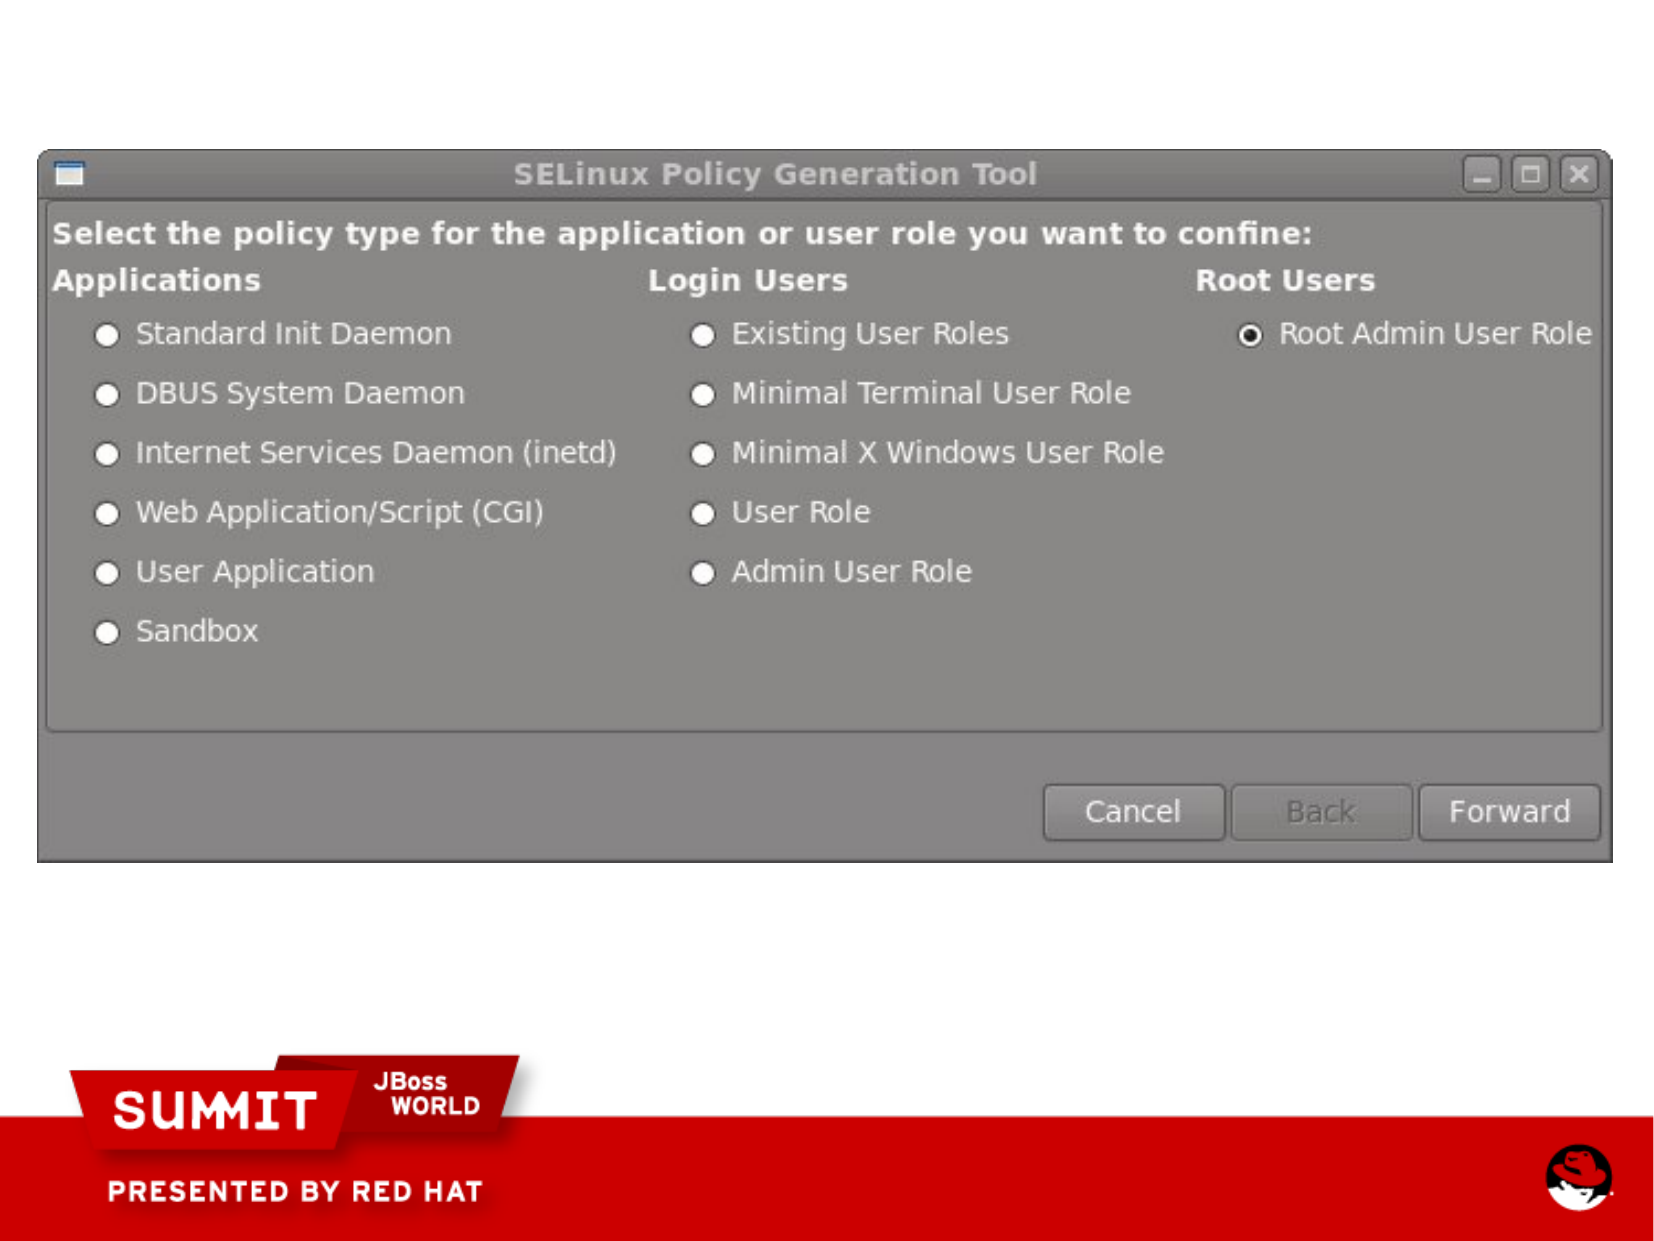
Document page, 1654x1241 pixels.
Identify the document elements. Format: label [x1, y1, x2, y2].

picture [0, 1043, 1654, 1241]
picture [37, 149, 1613, 863]
